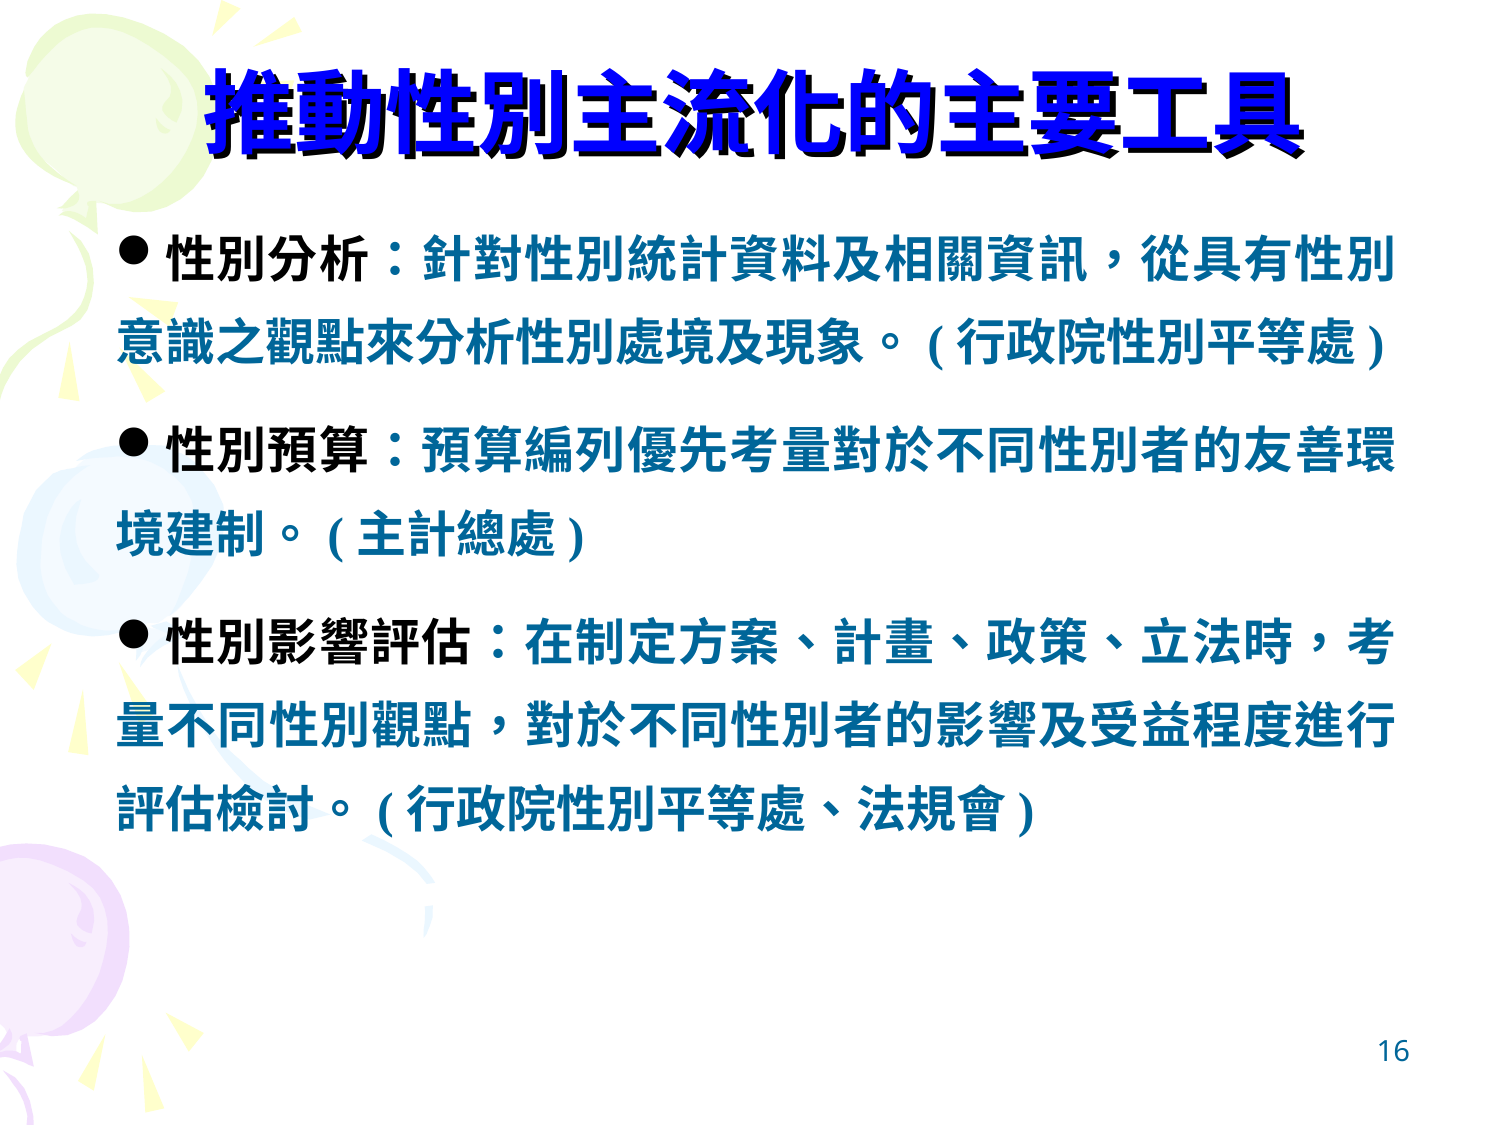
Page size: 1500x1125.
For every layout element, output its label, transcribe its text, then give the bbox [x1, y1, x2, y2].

title 推動性別主流化的主要工具 [76, 54, 1430, 174]
list 性別分析：針對性別統計資料及相關資訊，從具有性別意識之觀點來分析性別處境及現象。(行政院性別平等處) 性別預算：預算編列優先考量對於不同性別者的友善環境建制。(主計總處) 性別影響評估：在制定方案、計畫、政策、立法時，考量不同性別觀點，對於不同性別者的影響及受益程度進行評估檢討。(行政院性別平等處、法規會) [100, 196, 1412, 994]
text_box <編號> [1074, 1024, 1426, 1100]
